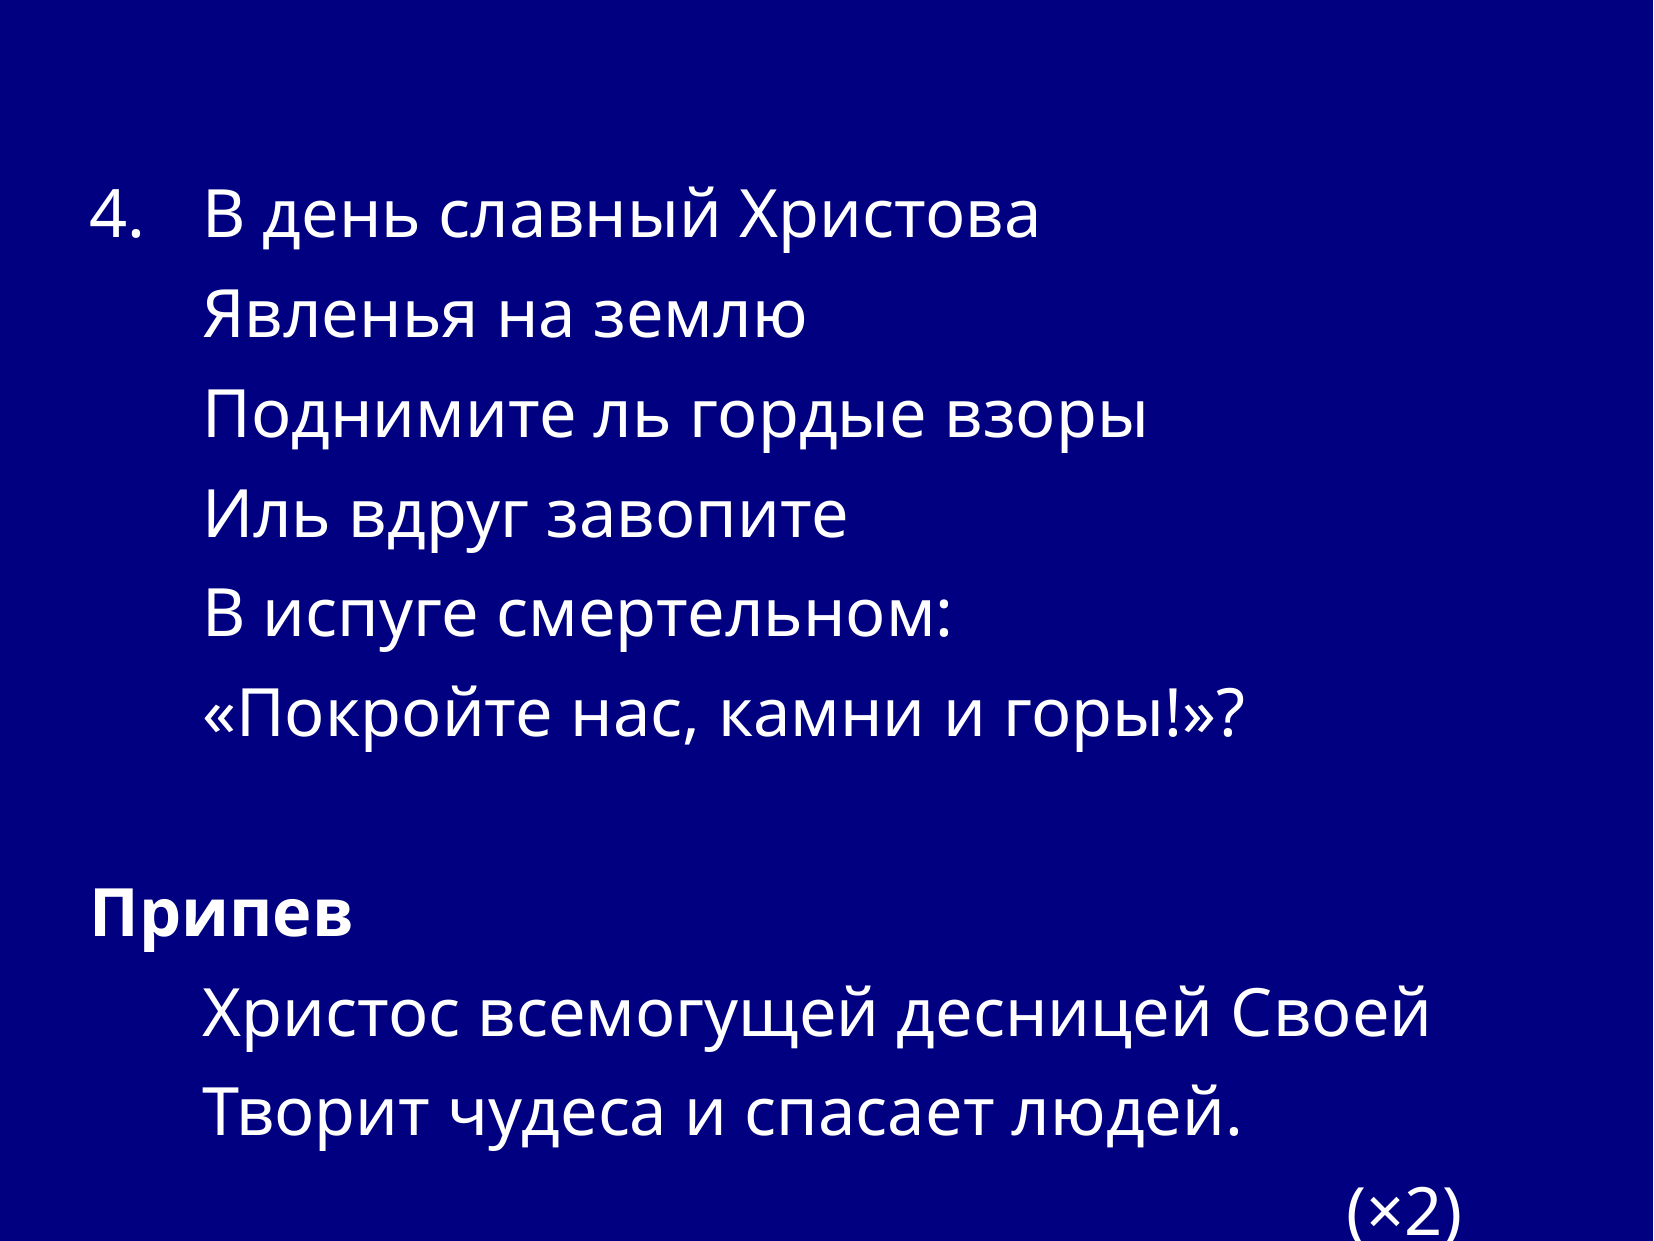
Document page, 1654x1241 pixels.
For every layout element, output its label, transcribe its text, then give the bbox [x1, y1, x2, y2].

text_box 4. В день славный Христова Явленья на землю Поднимите ль гордые взоры Иль вдруг завопите В испуге смертельном: «Покройте нас, камни и горы!»? Припев Христос всемогущей десницей Своей Творит чудеса и спасает людей. (×2) [75, 150, 1576, 1163]
